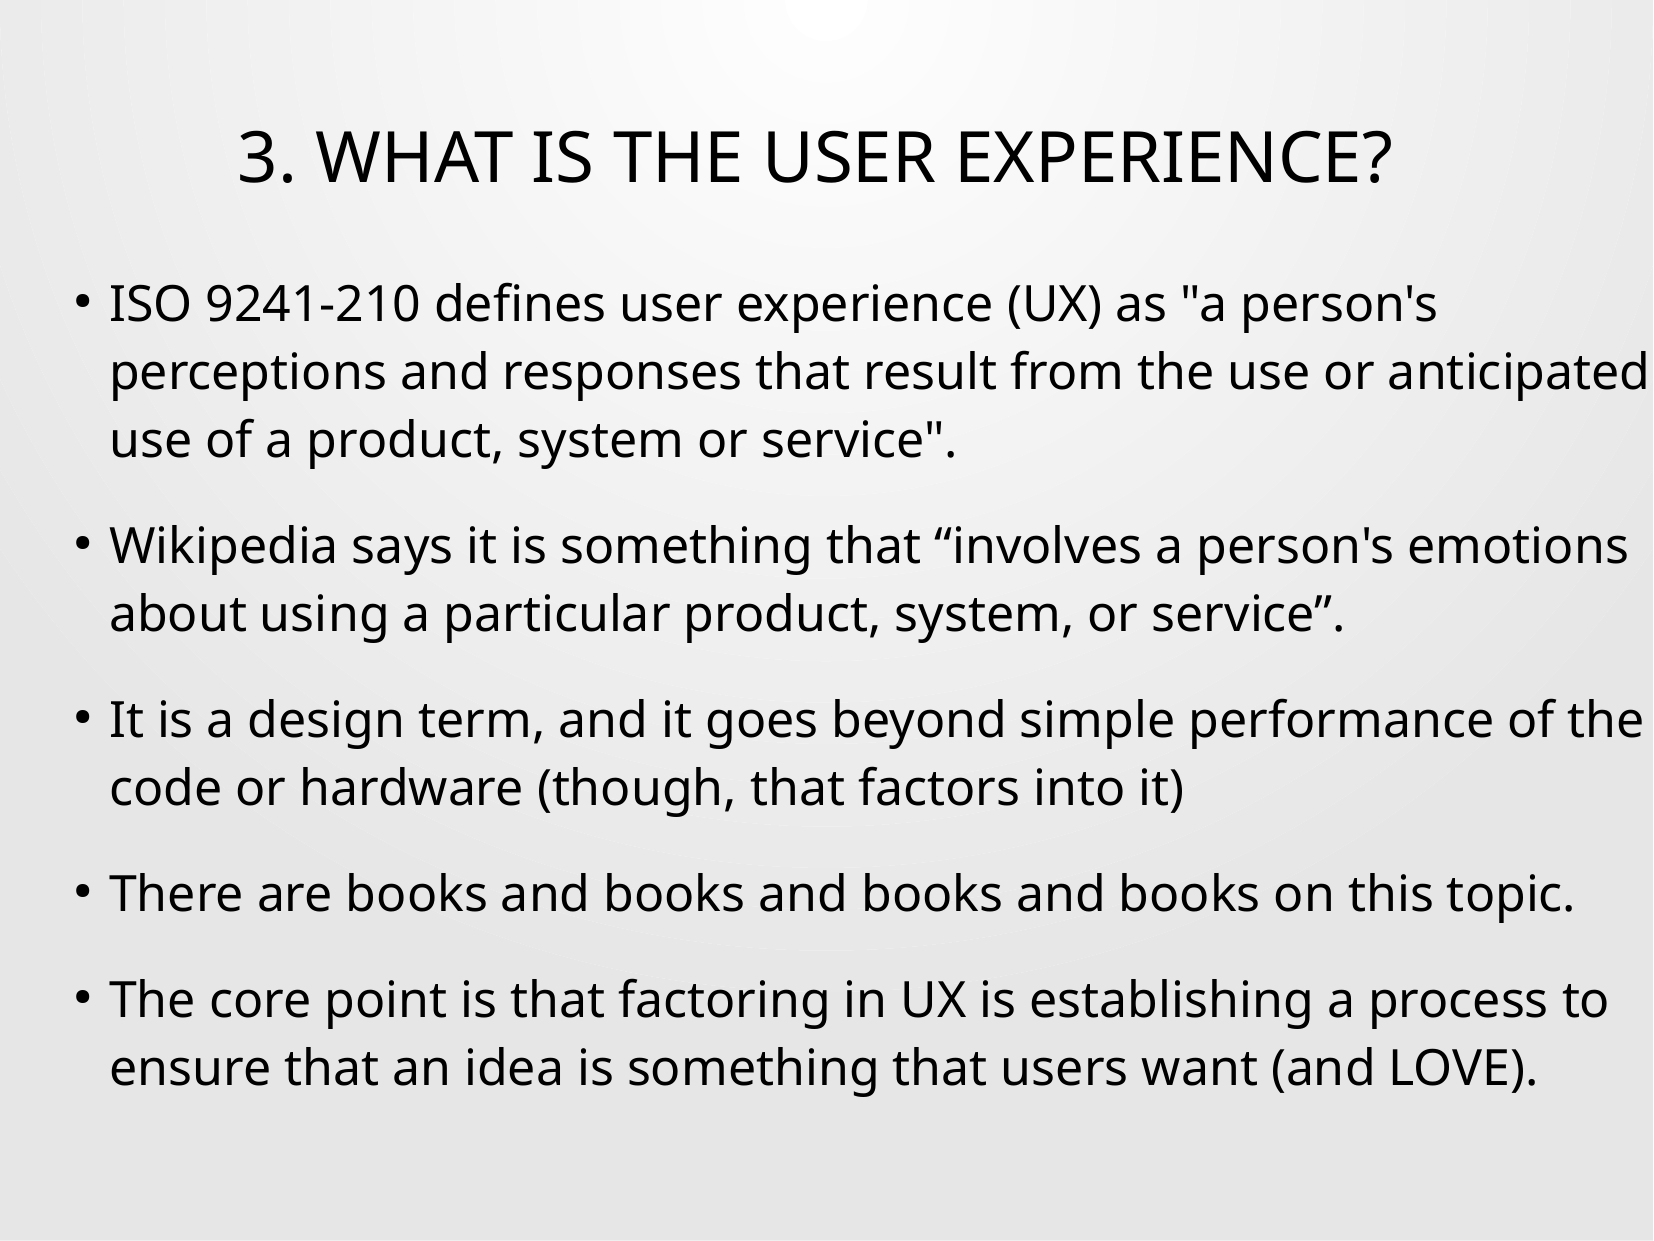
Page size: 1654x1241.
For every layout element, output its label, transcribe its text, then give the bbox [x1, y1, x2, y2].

text_box ISO 9241-210 defines user experience (UX) as "a person's perceptions and responses that result from the use or anticipated use of a product, system or service". Wikipedia says it is something that “involves a person's emotions about using a particular product, system, or service”. It is a design term, and it goes beyond simple performance of the code or hardware (though, that factors into it) There are books and books and books and books on this topic. The core point is that factoring in UX is establishing a process to ensure that an idea is something that users want (and LOVE). [59, 260, 1610, 1098]
text_box 3. WHAT IS THE USER EXPERIENCE? [223, 99, 1430, 205]
